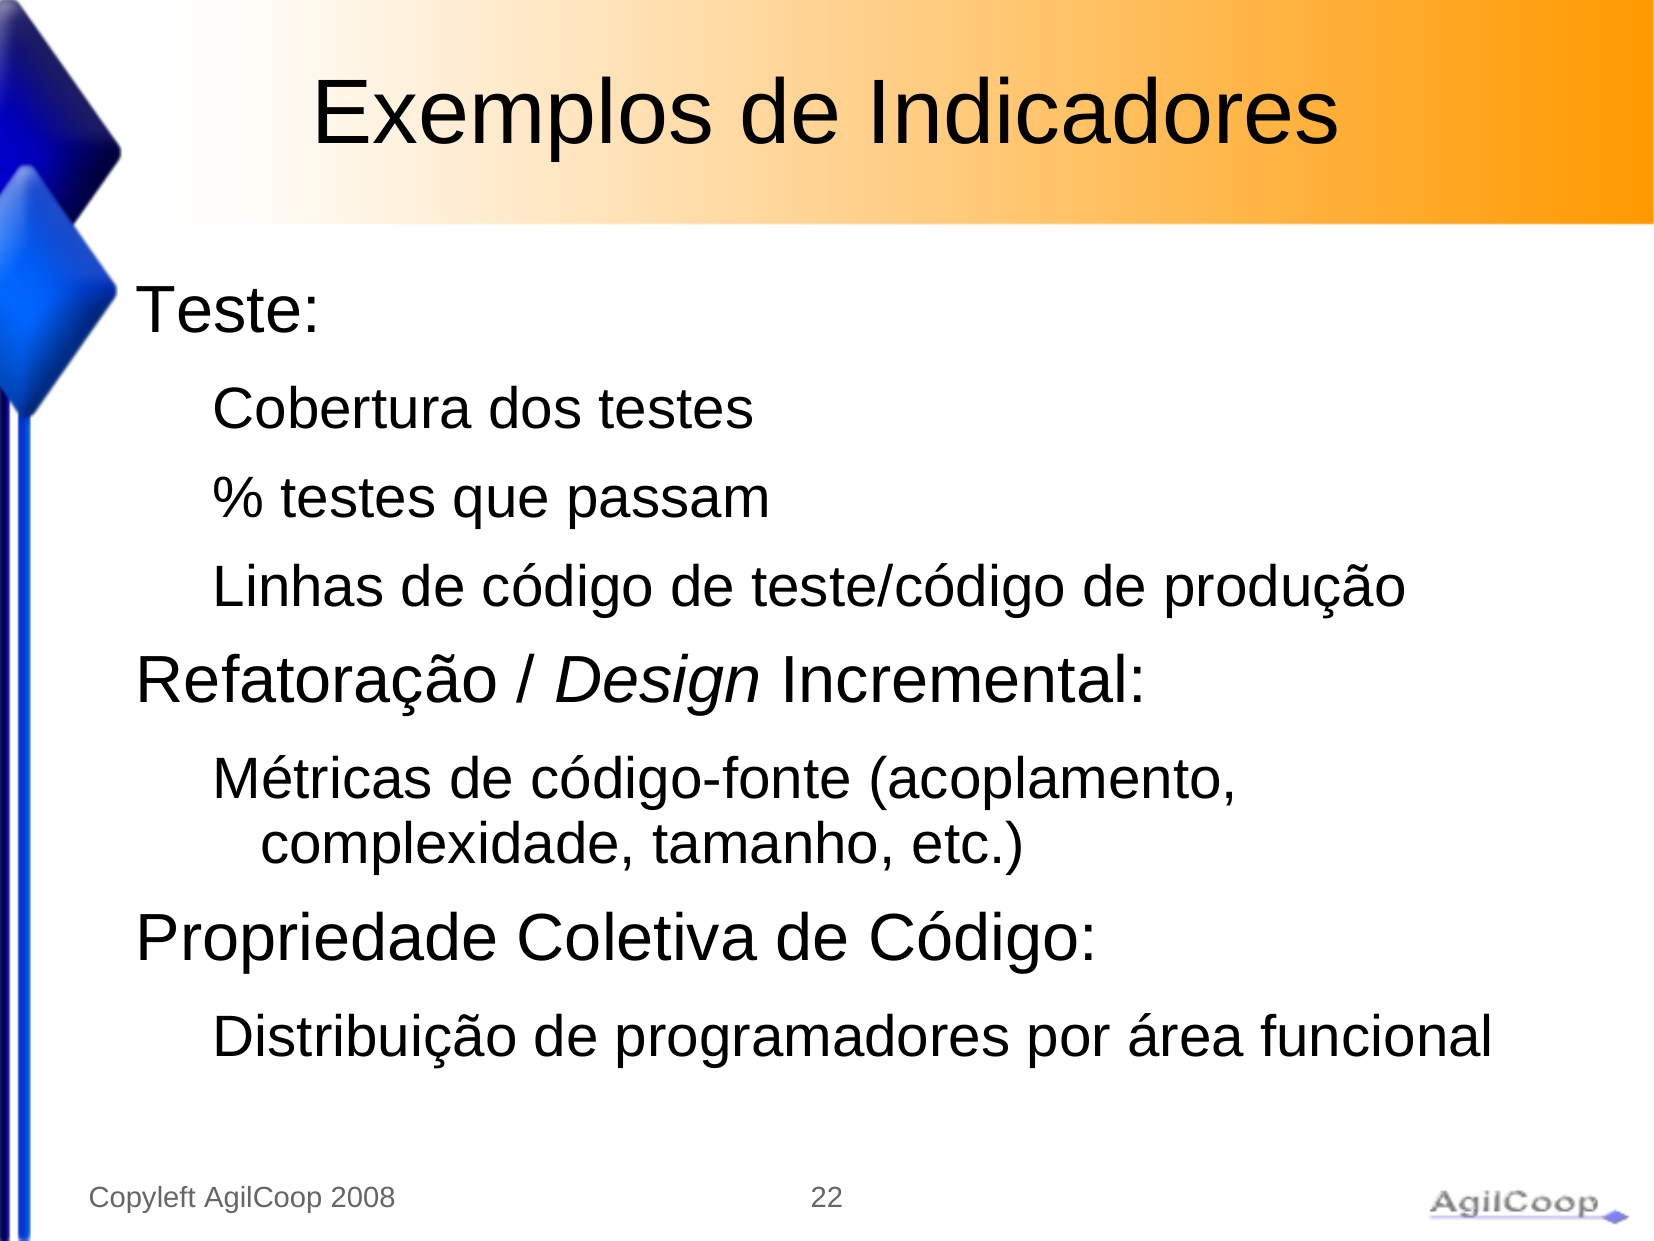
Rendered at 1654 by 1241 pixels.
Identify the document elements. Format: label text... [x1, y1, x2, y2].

list Teste: Cobertura dos testes % testes que passam Linhas de código de teste/código de produção Refatoração / Design Incremental: Métricas de código-fonte (acoplamento, complexidade, tamanho, etc.) Propriedade Coletiva de Código: Distribuição de programadores por área funcional [118, 271, 1607, 1123]
picture [0, 0, 1654, 1241]
title Exemplos de Indicadores [82, 8, 1571, 216]
